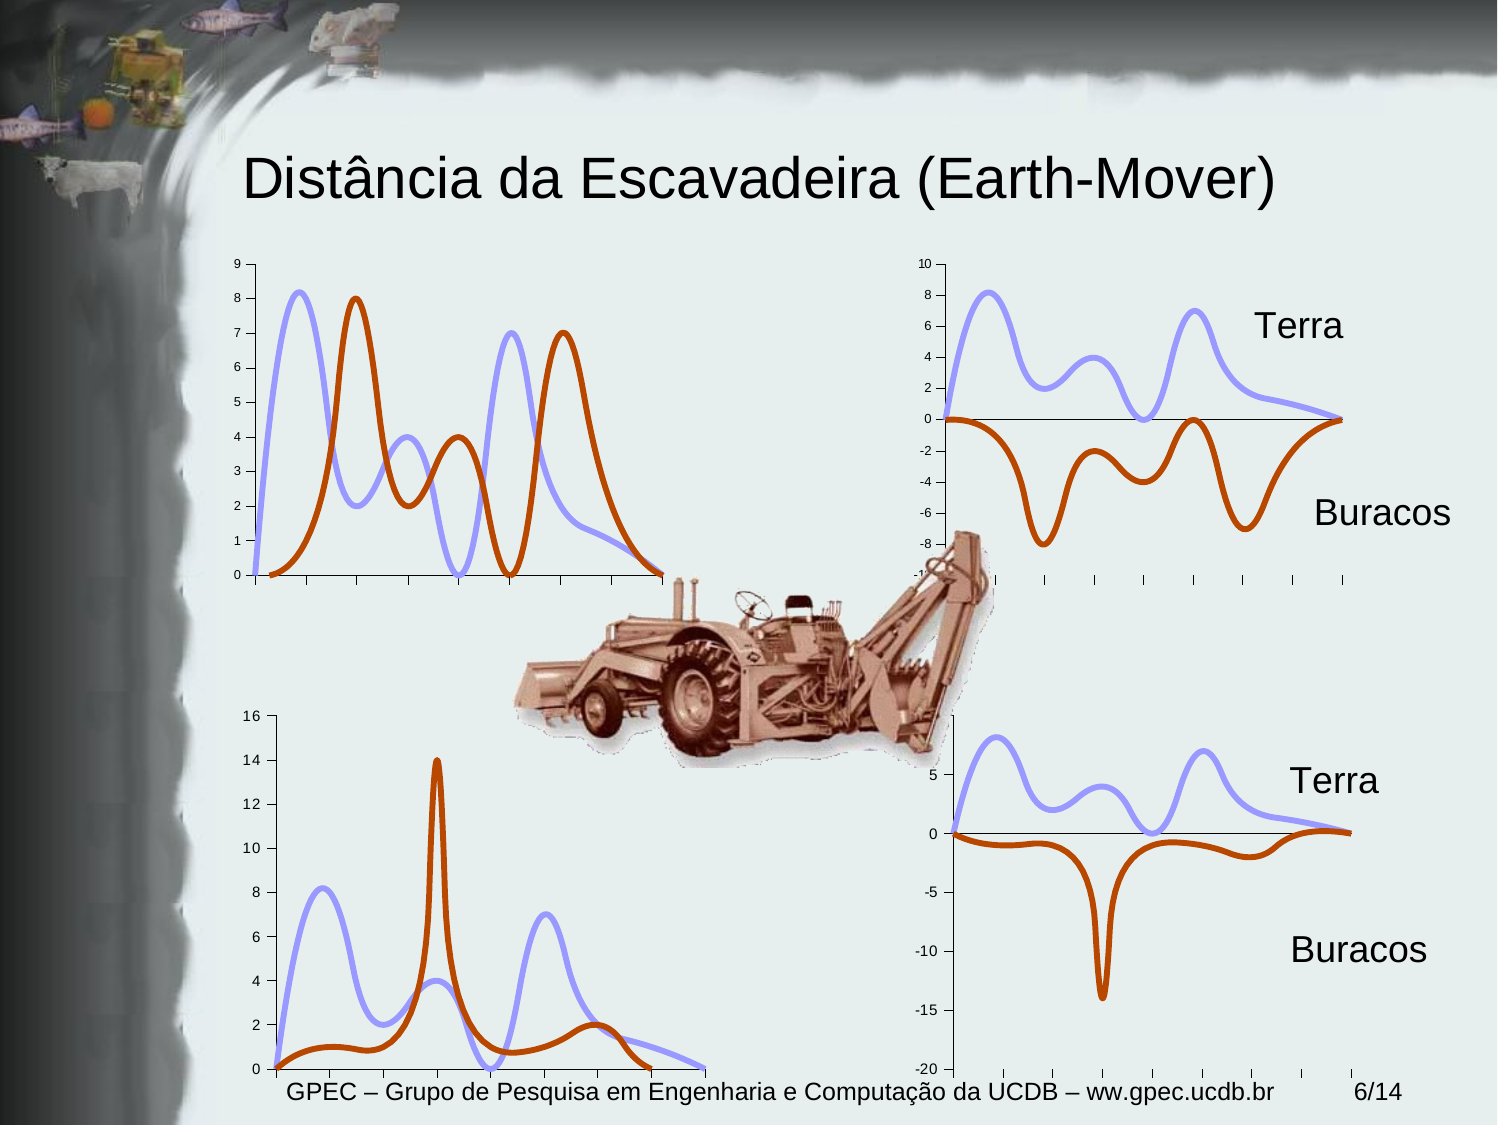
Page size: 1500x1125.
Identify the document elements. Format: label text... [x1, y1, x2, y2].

chart [230, 649, 851, 1087]
chart [902, 206, 1477, 591]
title Distância da Escavadeira (Earth-Mover) [242, 113, 1425, 244]
text_box Terra [1239, 297, 1359, 369]
chart [903, 649, 1488, 1087]
text_box Buracos [1275, 921, 1443, 992]
text_box Buracos [1299, 484, 1467, 555]
text_box Terra [1274, 752, 1394, 823]
chart [222, 206, 798, 591]
picture [0, 0, 1498, 1125]
